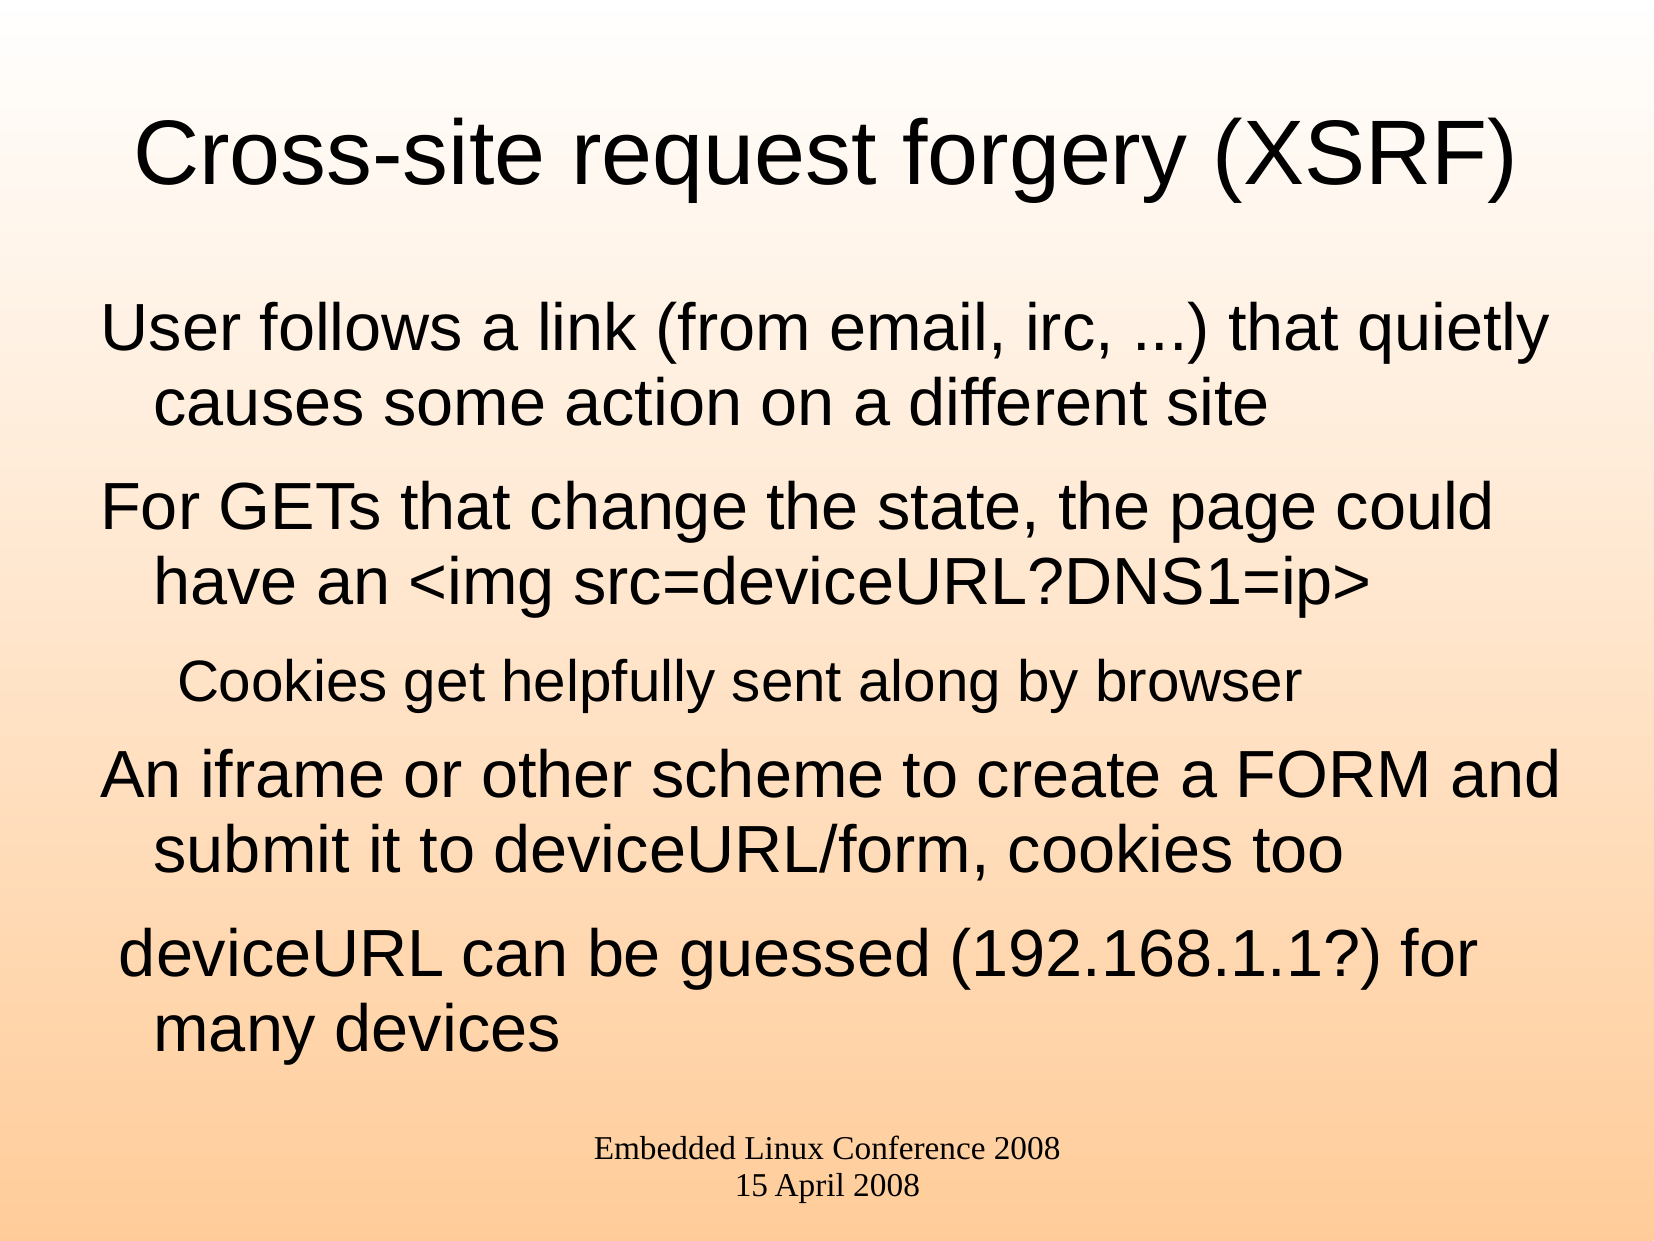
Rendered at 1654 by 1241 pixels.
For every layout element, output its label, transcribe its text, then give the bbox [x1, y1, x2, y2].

title Cross-site request forgery (XSRF) [82, 56, 1571, 250]
list User follows a link (from email, irc, ...) that quietly causes some action on a different site For GETs that change the state, the page could have an <img src=deviceURL?DNS1=ip> Cookies get helpfully sent along by browser An iframe or other scheme to create a FORM and submit it to deviceURL/form, cookies too deviceURL can be guessed (192.168.1.1?) for many devices [82, 290, 1571, 1094]
